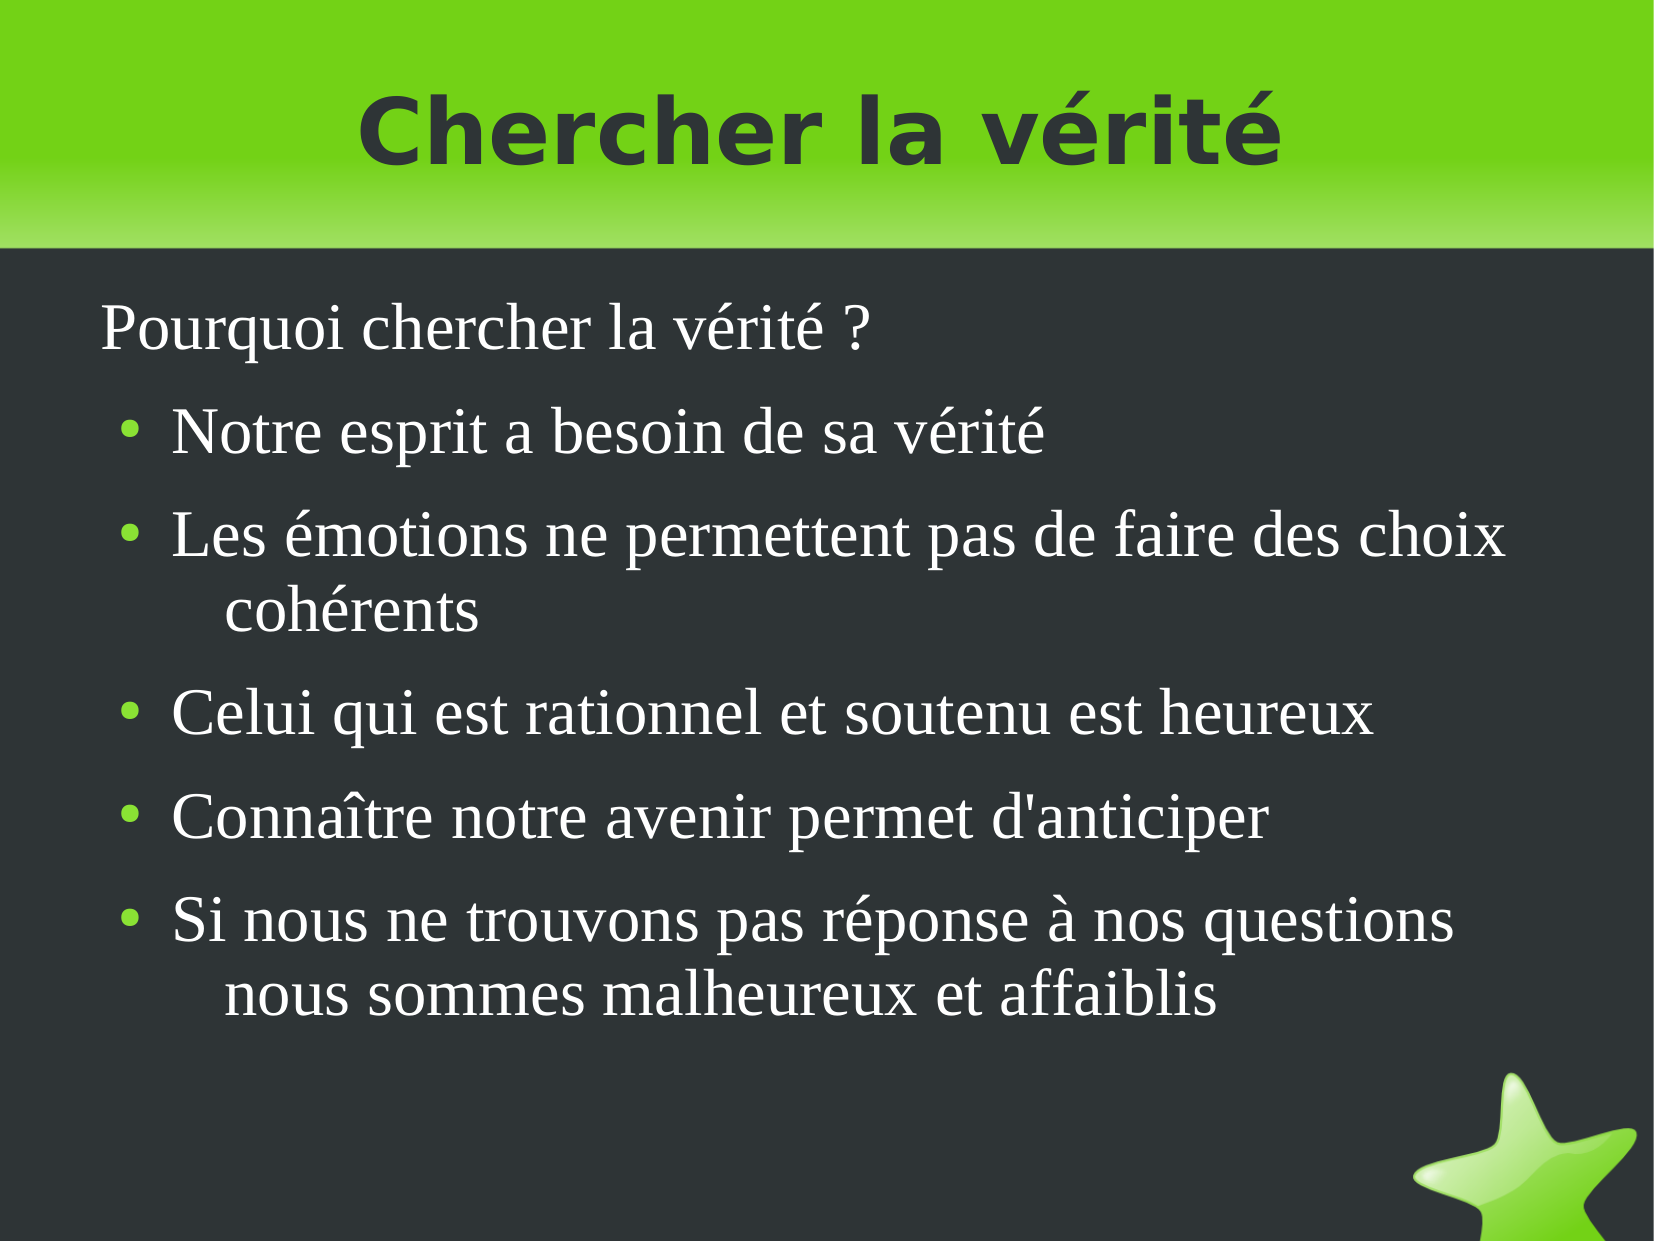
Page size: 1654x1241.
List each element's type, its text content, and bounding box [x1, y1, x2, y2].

picture [0, 0, 1654, 1241]
list Pourquoi chercher la vérité ? Notre esprit a besoin de sa vérité Les émotions ne permettent pas de faire des choix cohérents Celui qui est rationnel et soutenu est heureux Connaître notre avenir permet d'anticiper Si nous ne trouvons pas réponse à nos questions nous sommes malheureux et affaiblis [82, 290, 1571, 1195]
title Chercher la vérité [76, 36, 1565, 229]
